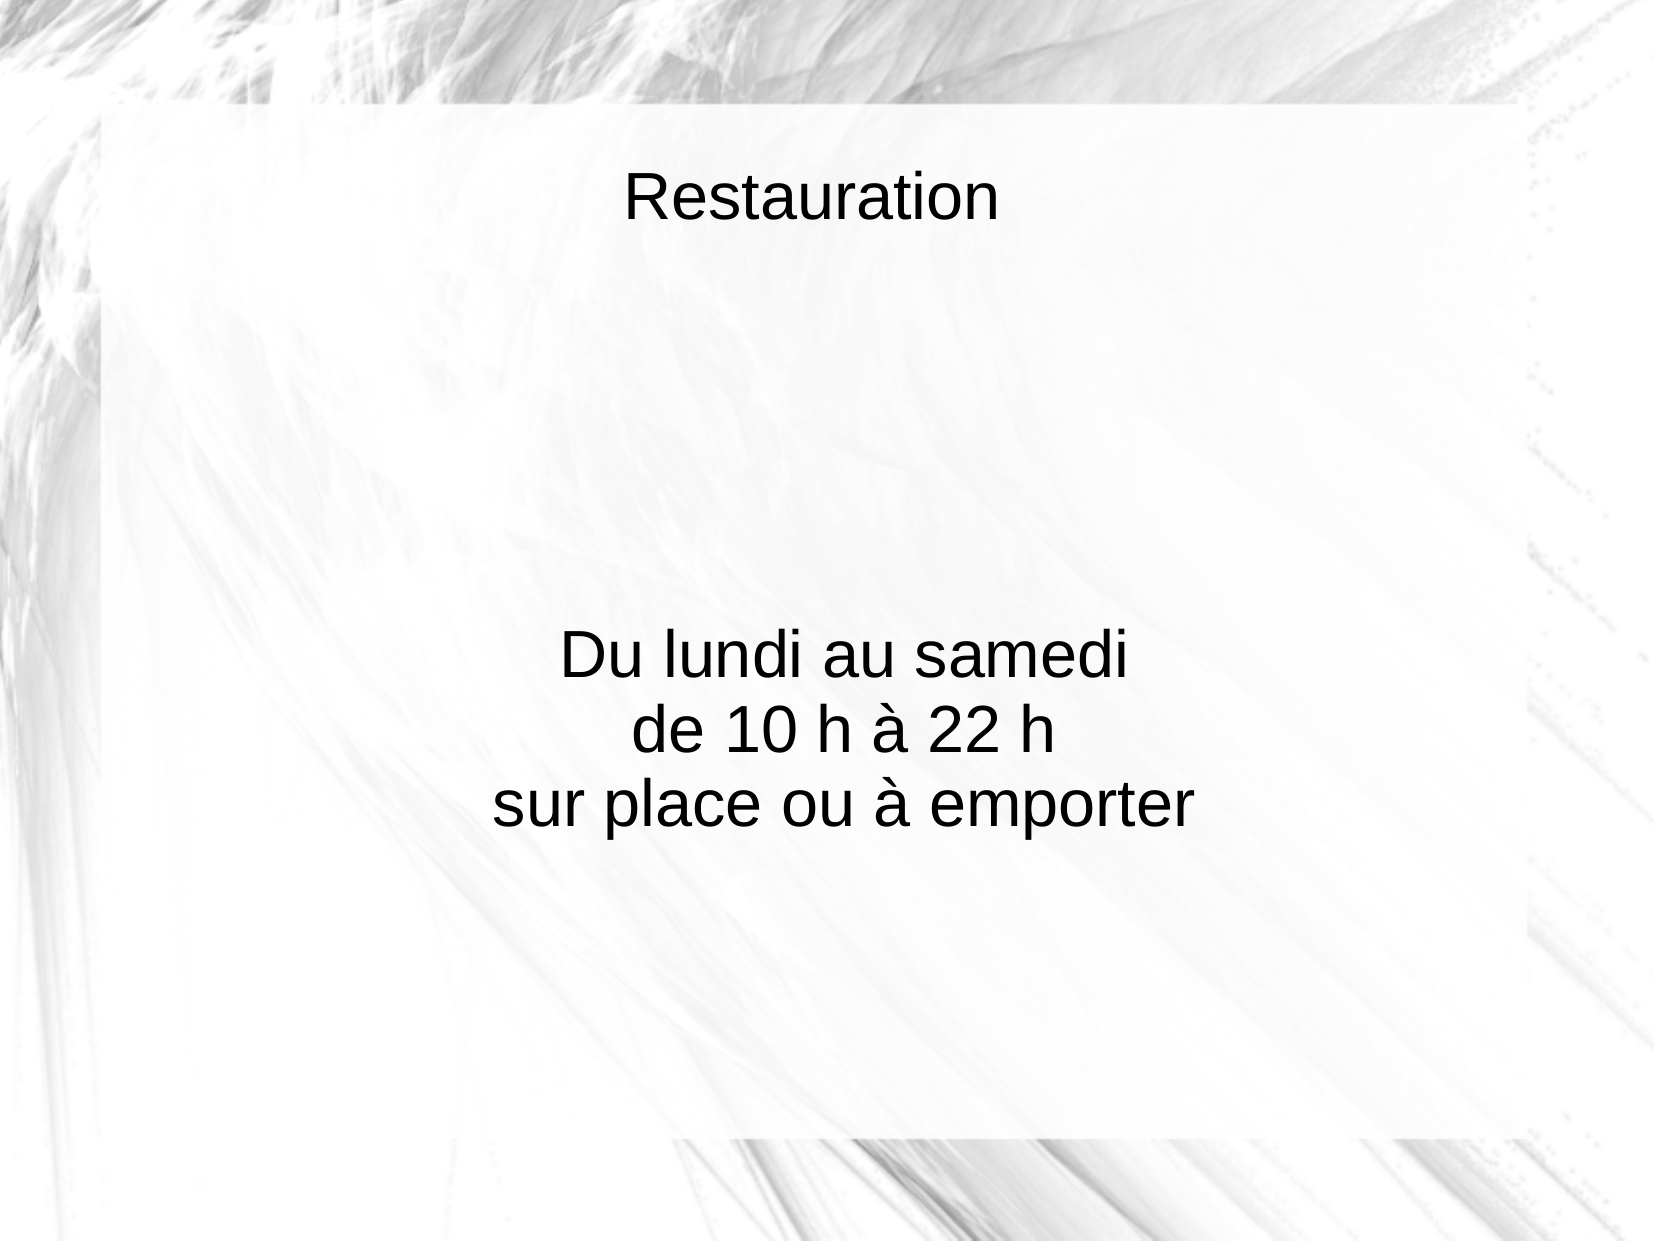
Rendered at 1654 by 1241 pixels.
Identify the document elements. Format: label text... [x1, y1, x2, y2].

title Restauration [118, 112, 1506, 281]
picture [0, 0, 1654, 1241]
subtitle Du lundi au samedi de 10 h à 22 h sur place ou à emporter [118, 319, 1571, 1139]
